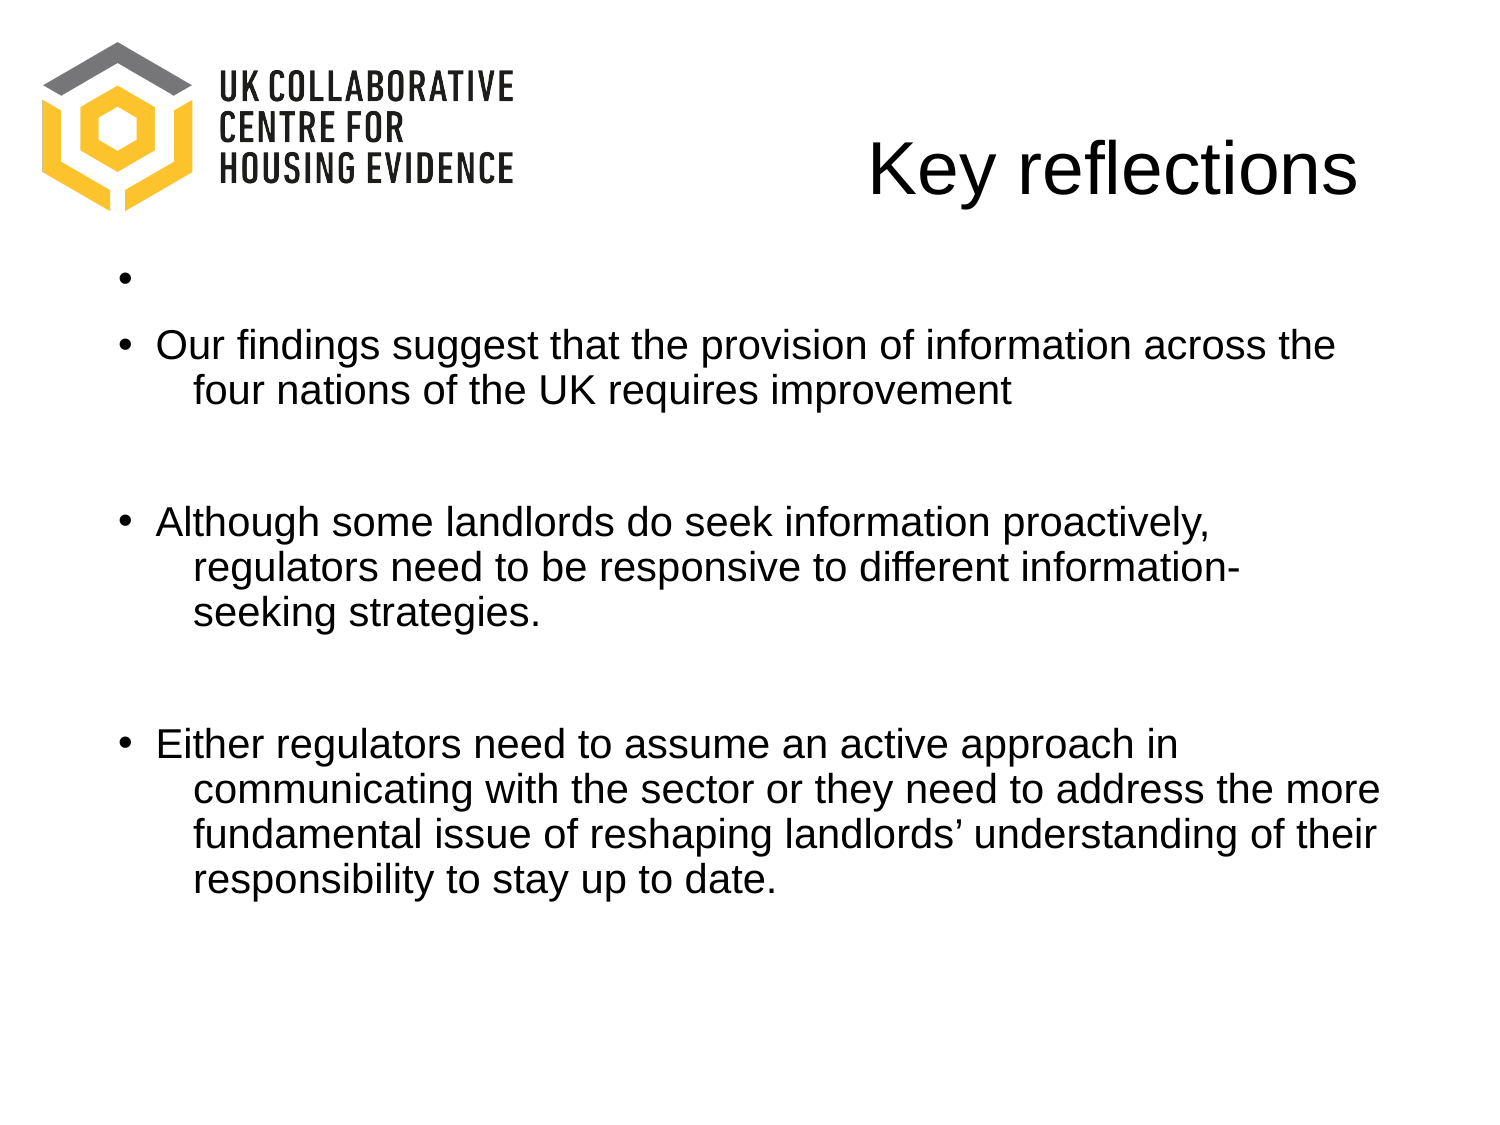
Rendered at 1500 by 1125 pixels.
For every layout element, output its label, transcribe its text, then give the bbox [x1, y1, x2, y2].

title Key reflections [595, 78, 1500, 263]
list Our findings suggest that the provision of information across the four nations of the UK requires improvement Although some landlords do seek information proactively, regulators need to be responsive to different information-seeking strategies. Either regulators need to assume an active approach in communicating with the sector or they need to address the more fundamental issue of reshaping landlords’ understanding of their responsibility to stay up to date. [103, 245, 1397, 990]
